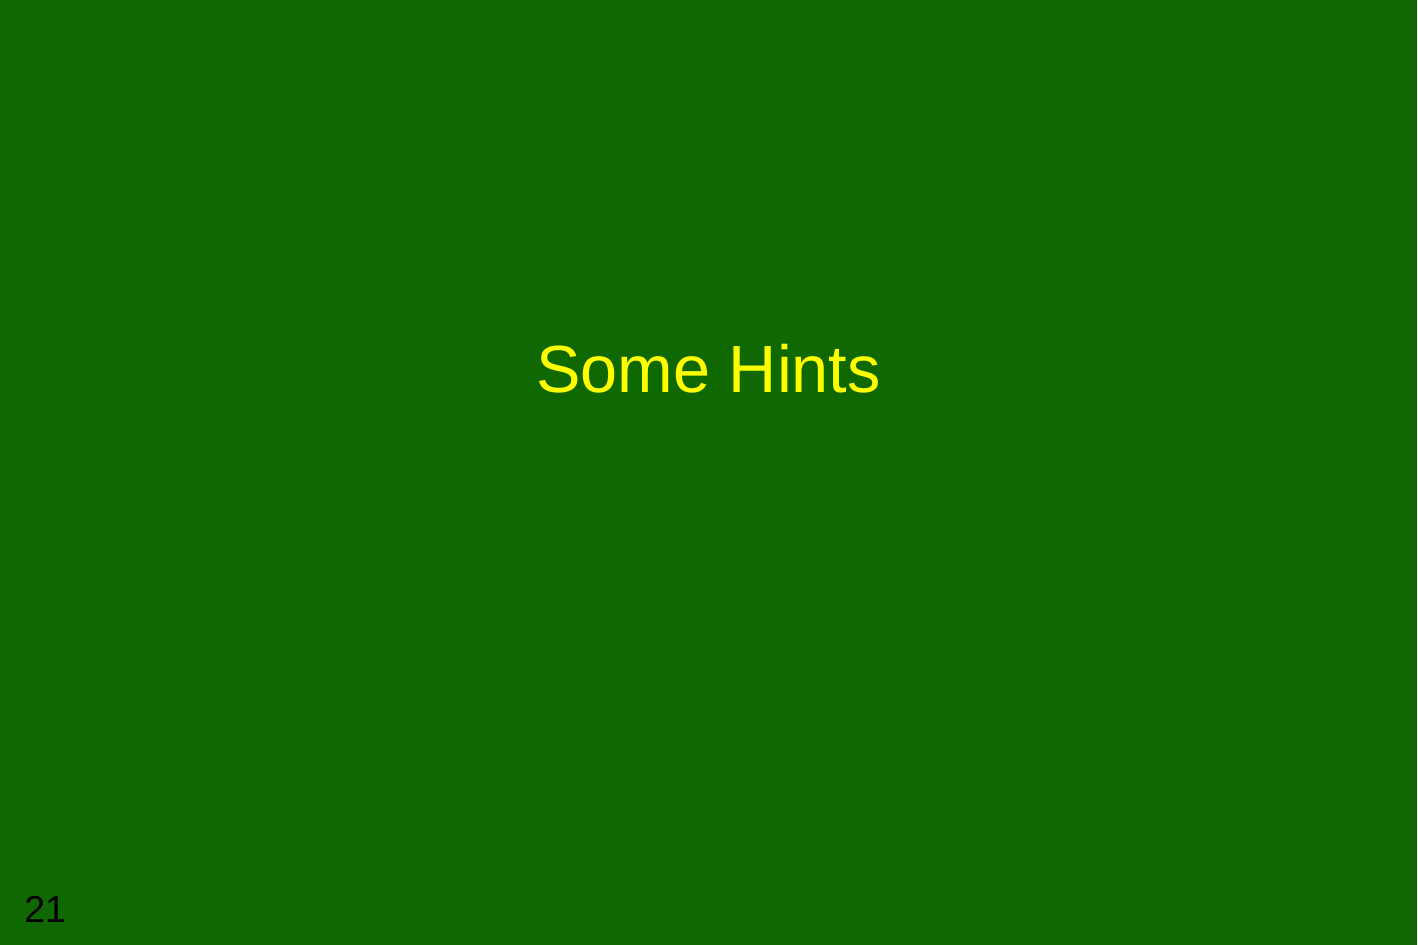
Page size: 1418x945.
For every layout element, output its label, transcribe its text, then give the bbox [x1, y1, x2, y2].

subtitle Some Hints [44, 295, 1374, 443]
